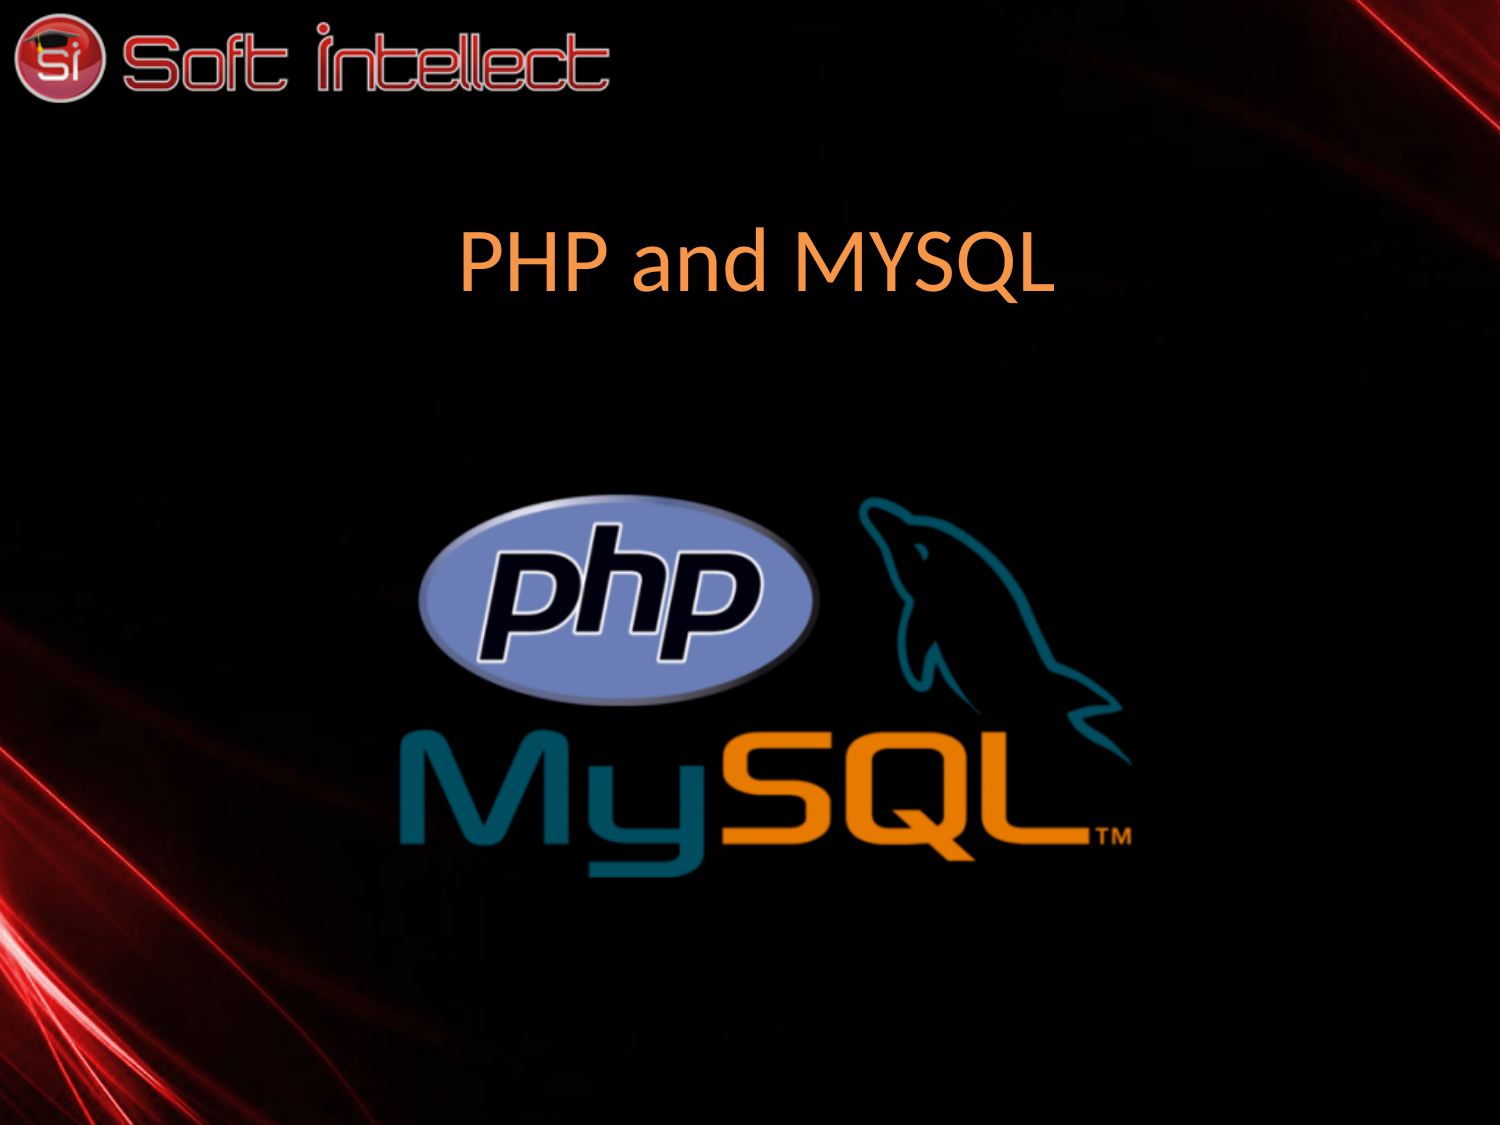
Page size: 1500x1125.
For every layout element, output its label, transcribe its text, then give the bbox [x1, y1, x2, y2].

text_box PHP and MYSQL [120, 134, 1395, 375]
picture [0, 0, 1500, 1125]
